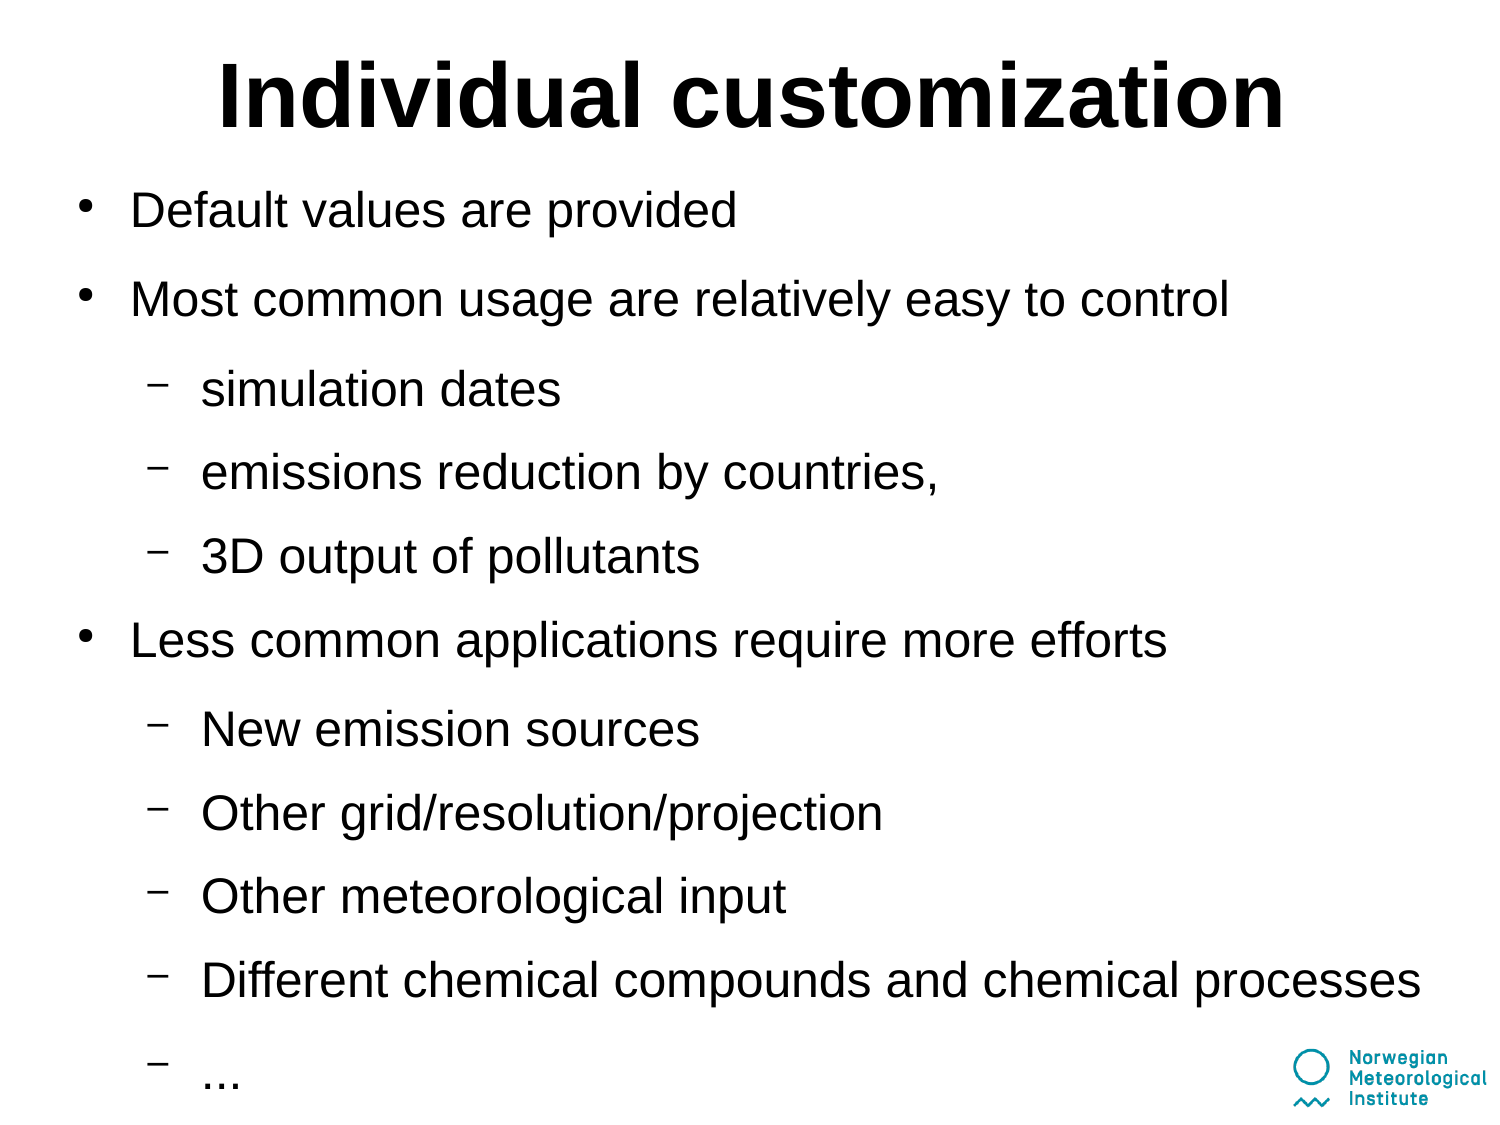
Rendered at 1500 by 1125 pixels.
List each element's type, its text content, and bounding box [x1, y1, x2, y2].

picture [1281, 1035, 1495, 1118]
title Individual customization [88, 3, 1418, 177]
list Default values are provided Most common usage are relatively easy to control simulation dates emissions reduction by countries, 3D output of pollutants Less common applications require more efforts New emission sources Other grid/resolution/projection Other meteorological input Different chemical compounds and chemical processes ... [59, 177, 1477, 1105]
